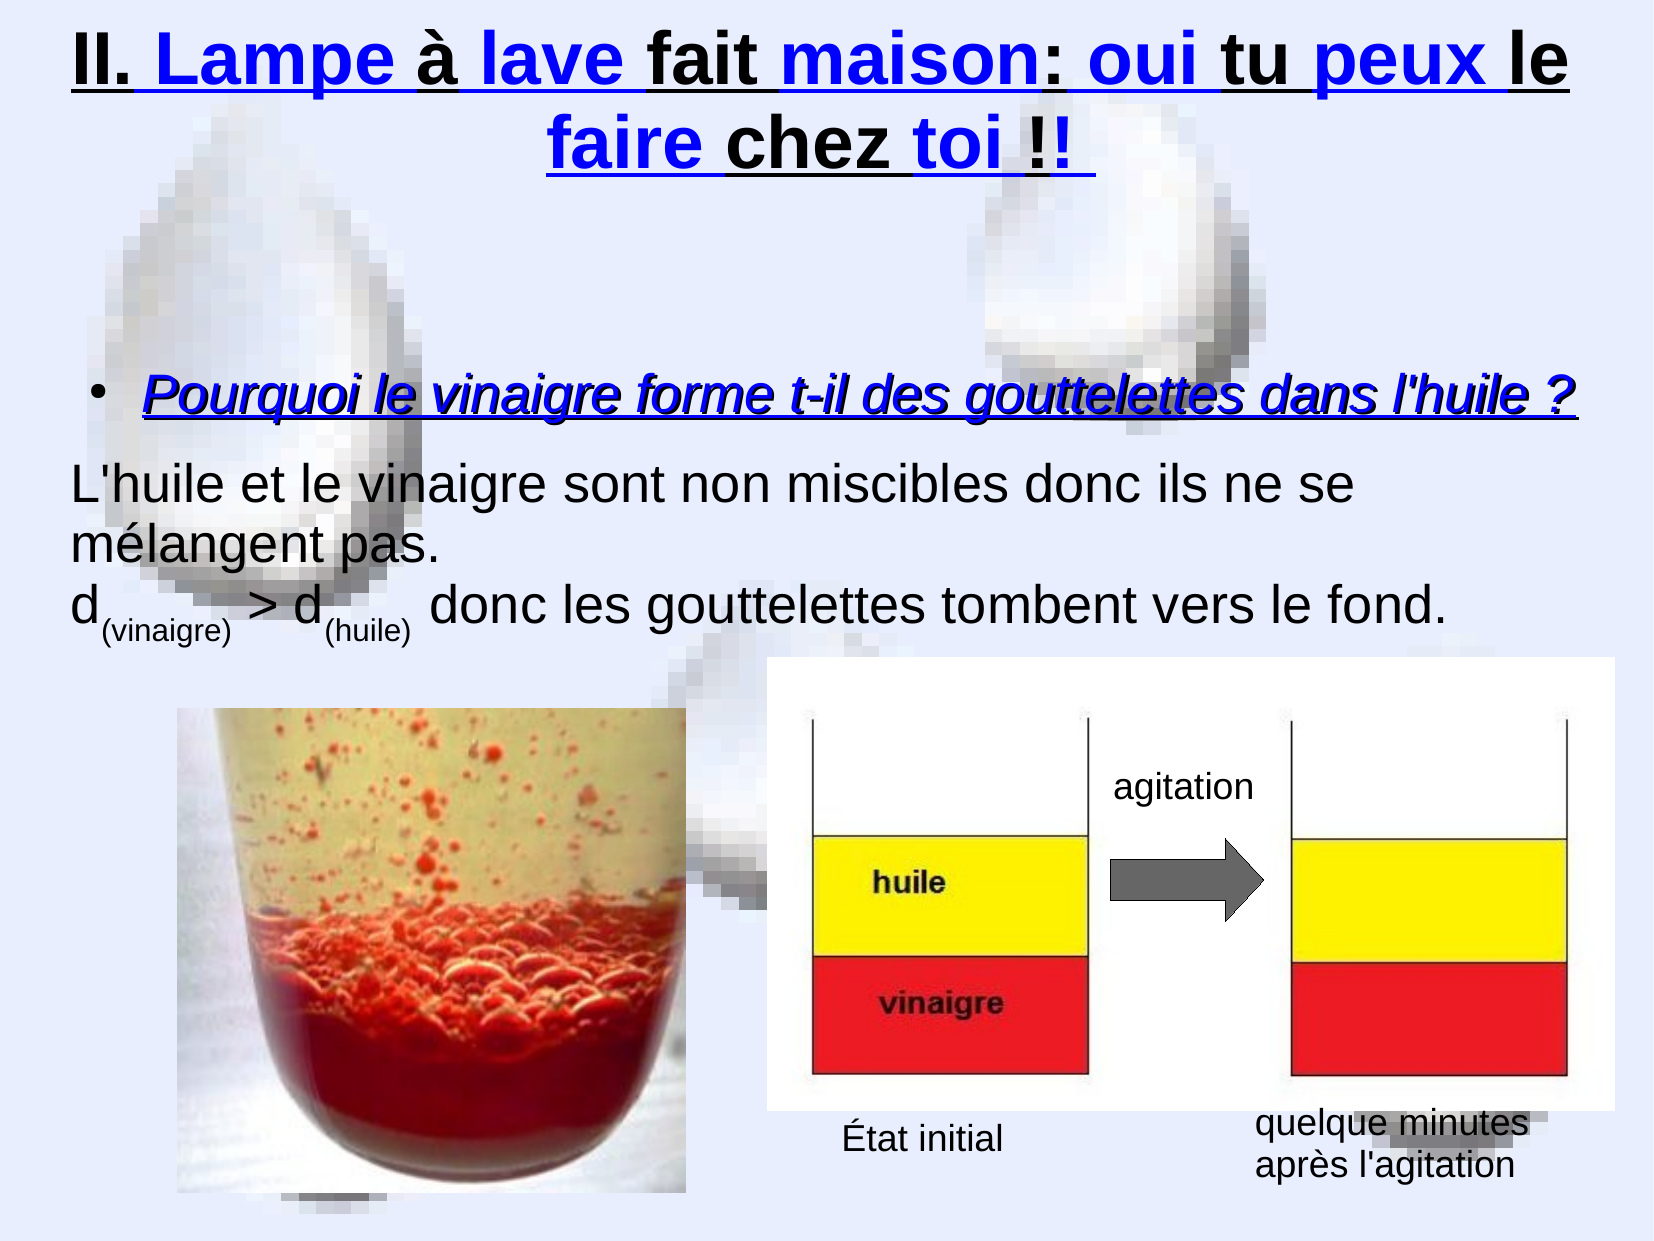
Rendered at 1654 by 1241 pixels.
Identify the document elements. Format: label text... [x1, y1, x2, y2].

text_box agitation [1098, 758, 1288, 815]
text_box [1110, 838, 1264, 922]
title II. Lampe à lave fait maison: oui tu peux le faire chez toi !! [11, 0, 1630, 201]
list Pourquoi le vinaigre forme t-il des gouttelettes dans l'huile ? L'huile et le vinaigre sont non miscibles donc ils ne se mélangent pas. d(vinaigre) > d(huile) donc les gouttelettes tombent vers le fond. [70, 183, 1595, 768]
text_box quelque minutes après l'agitation [1240, 1093, 1630, 1193]
text_box État initial [826, 1110, 1075, 1168]
picture [0, 0, 1654, 1241]
